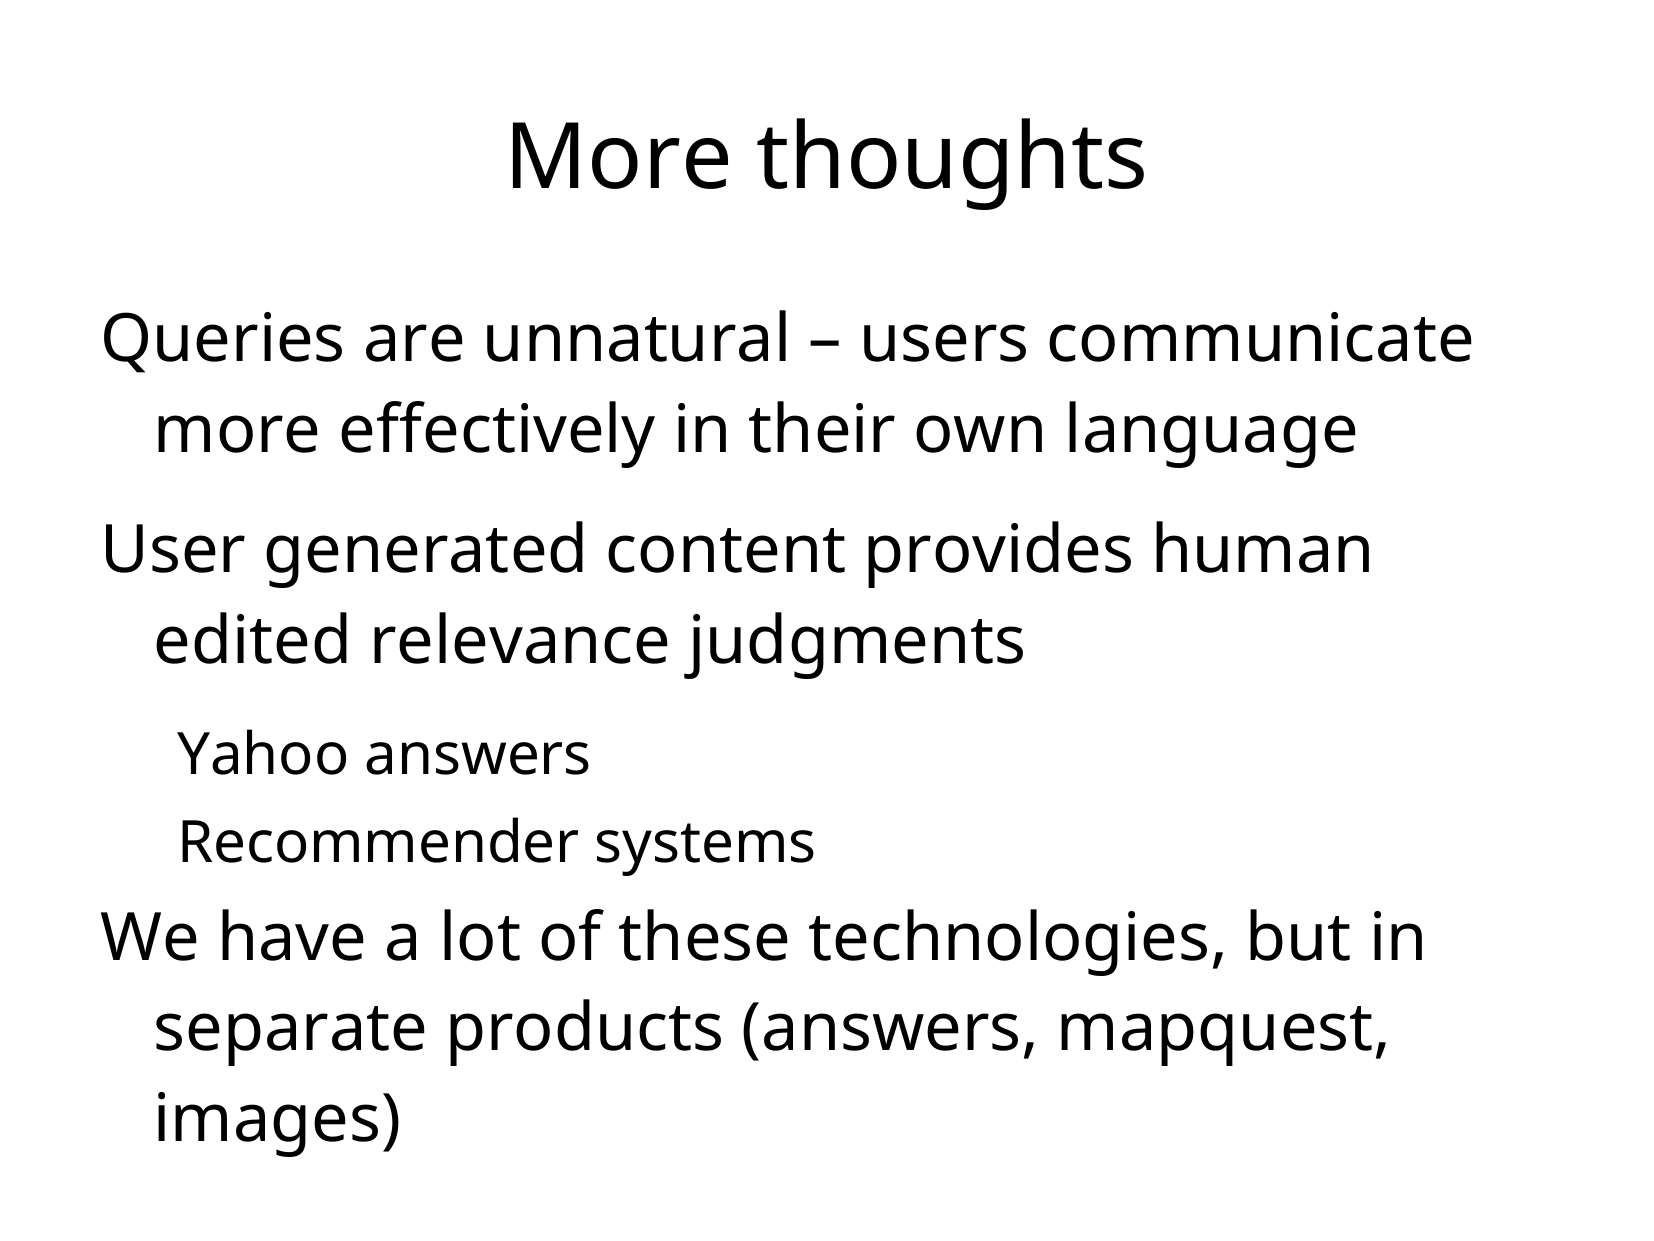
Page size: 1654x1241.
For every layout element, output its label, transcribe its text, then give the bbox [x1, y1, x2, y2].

title More thoughts [82, 49, 1571, 257]
list Queries are unnatural – users communicate more effectively in their own language User generated content provides human edited relevance judgments Yahoo answers Recommender systems We have a lot of these technologies, but in separate products (answers, mapquest, images) [82, 290, 1571, 1109]
